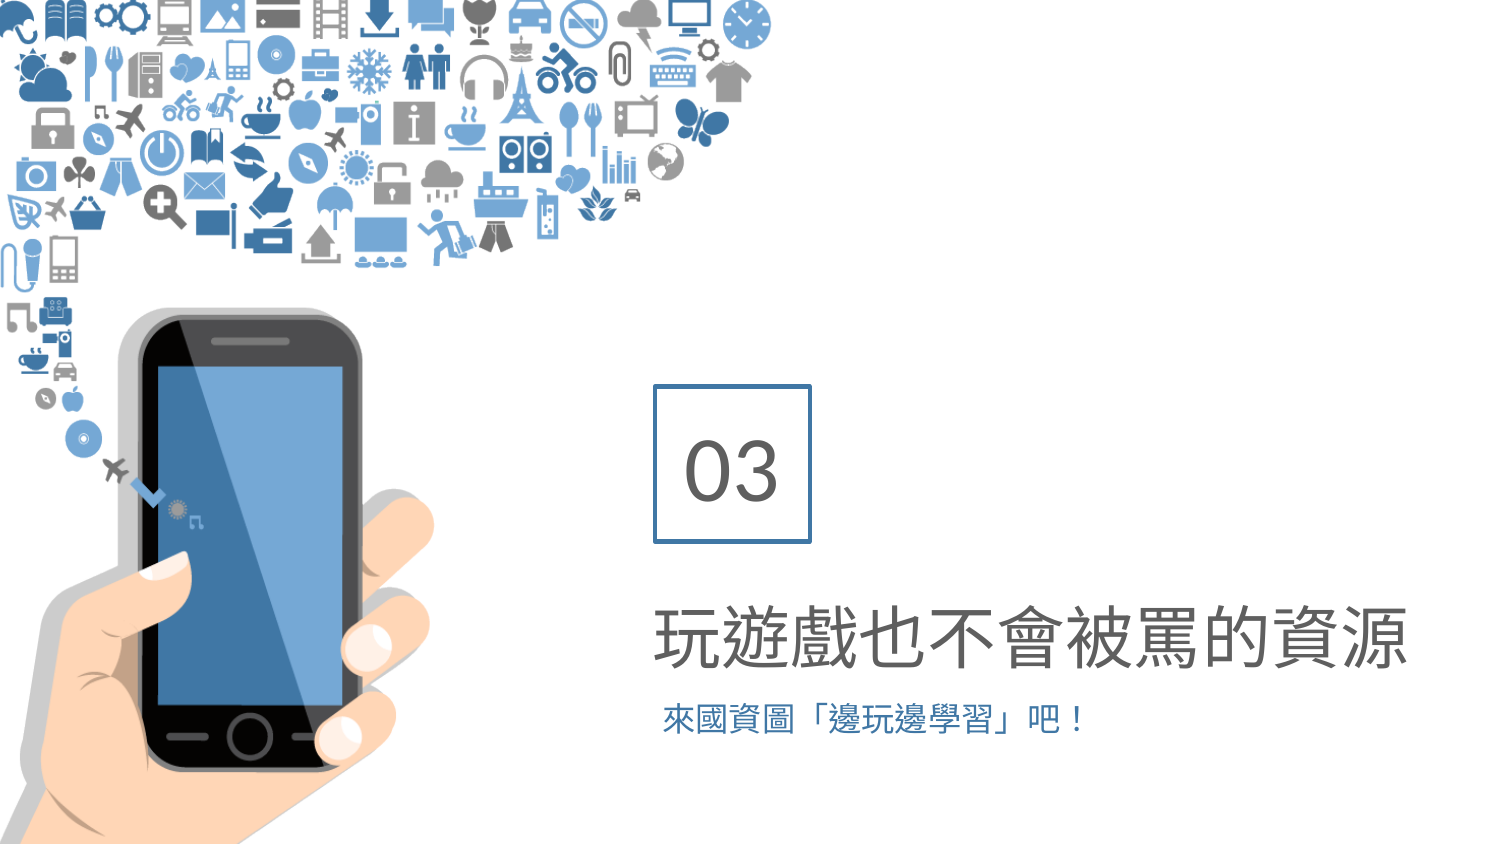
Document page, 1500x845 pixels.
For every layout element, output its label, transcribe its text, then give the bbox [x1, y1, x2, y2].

text_box 玩遊戲也不會被罵的資源 [637, 587, 1432, 686]
picture [0, 0, 790, 844]
text_box 03 [655, 387, 810, 541]
text_box 來國資圖「邊玩邊學習」吧！ [647, 691, 1388, 746]
